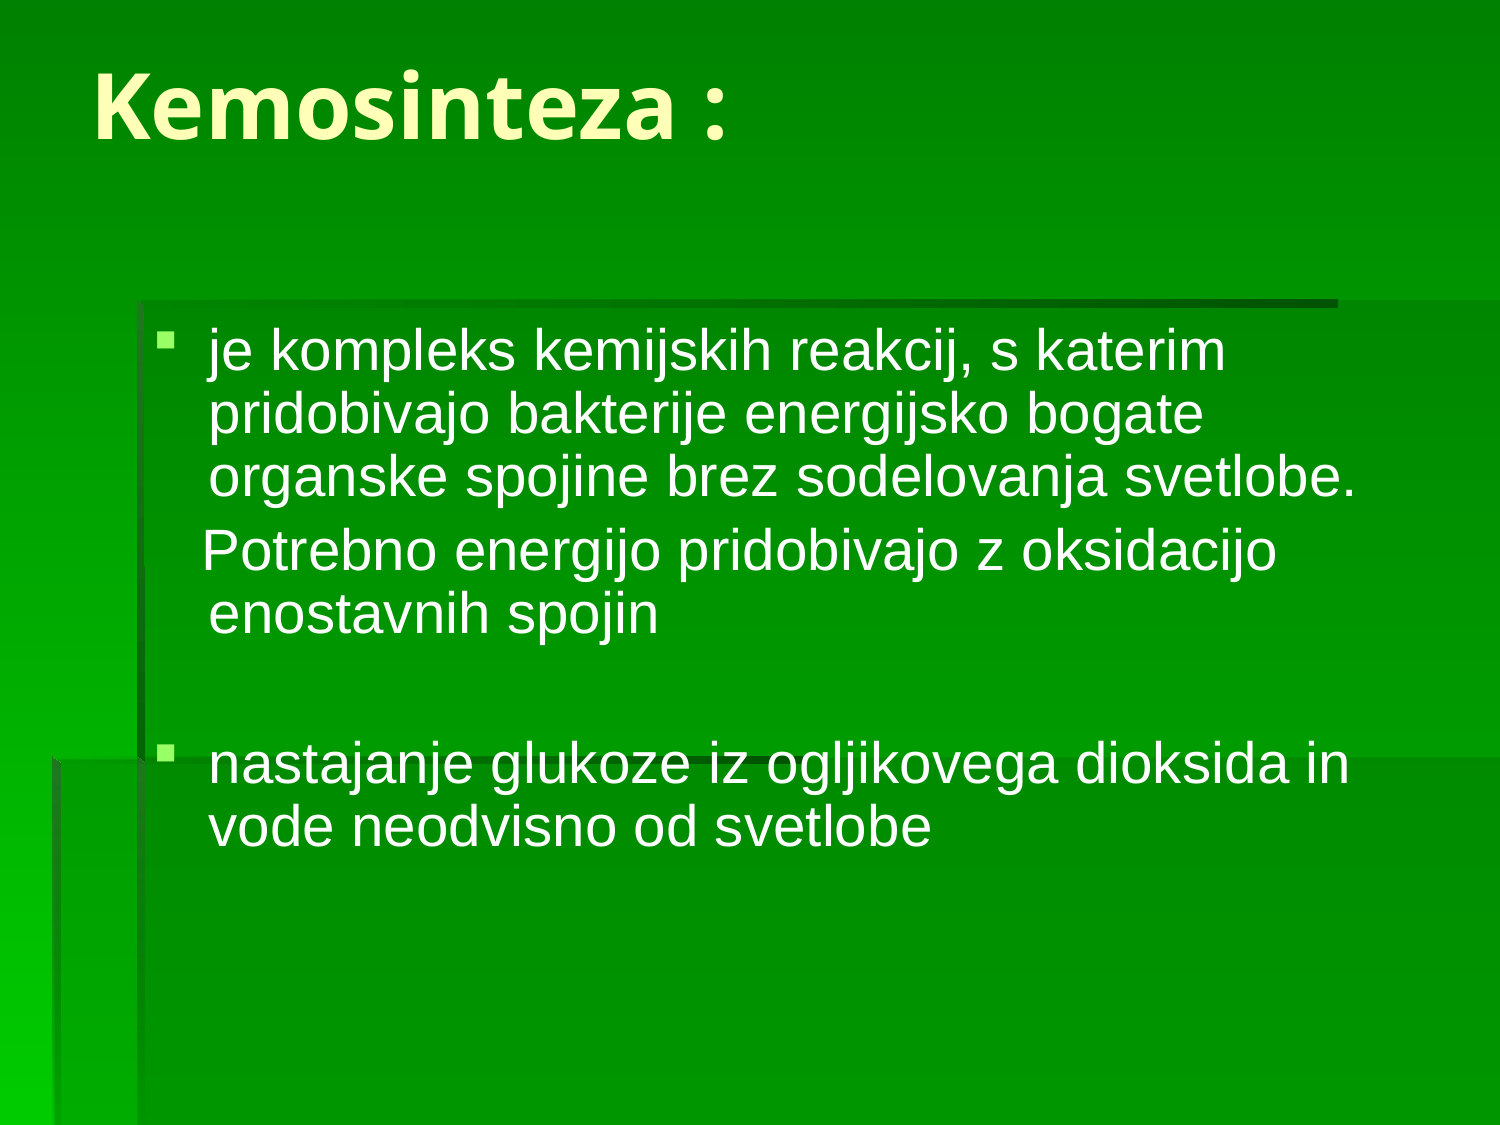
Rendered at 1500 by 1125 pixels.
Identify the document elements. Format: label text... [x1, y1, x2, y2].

list je kompleks kemijskih reakcij, s katerim pridobivajo bakterije energijsko bogate organske spojine brez sodelovanja svetlobe. Potrebno energijo pridobivajo z oksidacijo enostavnih spojin nastajanje glukoze iz ogljikovega dioksida in vode neodvisno od svetlobe [137, 312, 1451, 1000]
title Kemosinteza : [75, 40, 1451, 275]
